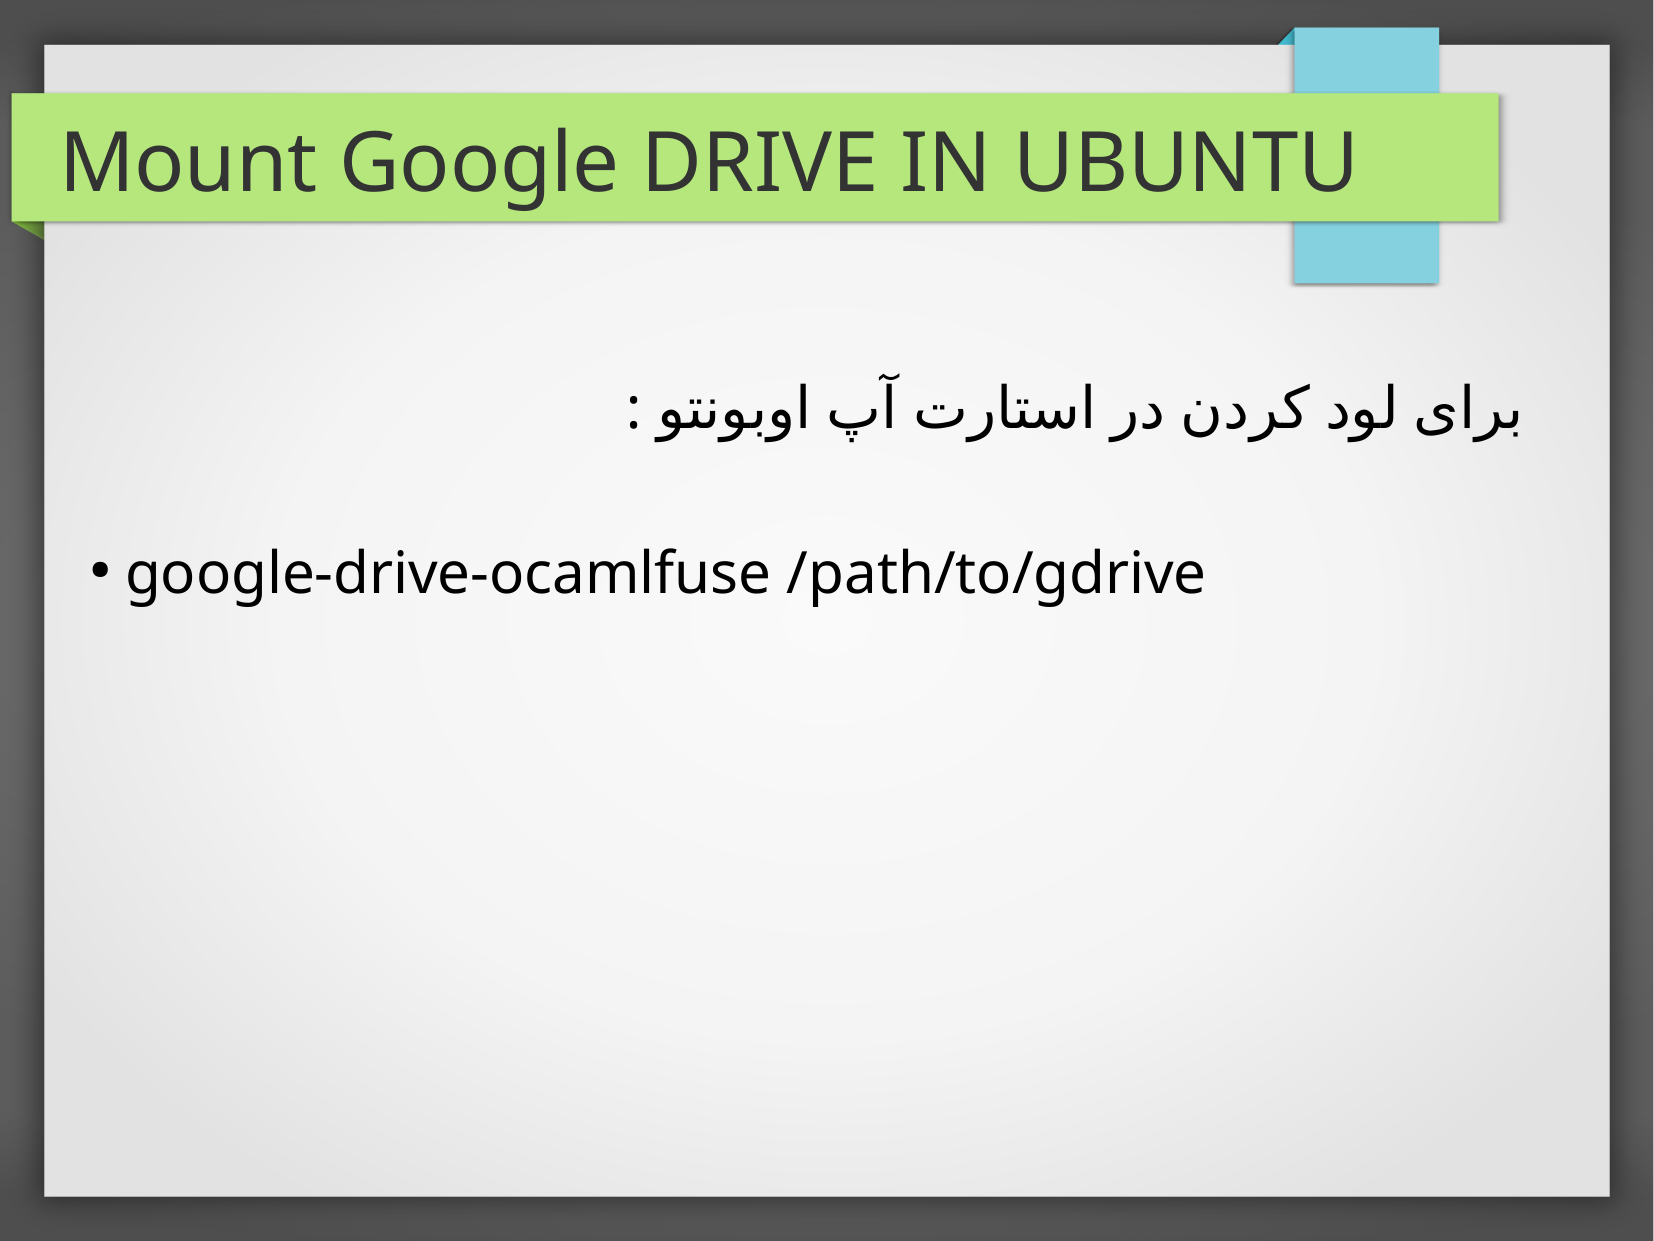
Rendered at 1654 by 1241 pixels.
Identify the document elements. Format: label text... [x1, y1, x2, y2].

title Mount Google DRIVE IN UBUNTU [59, 55, 1548, 263]
text_box برای لود کردن در استارت آپ اوبونتو : google-drive-ocamlfuse /path/to/gdrive [75, 368, 1576, 914]
picture [0, 0, 1654, 1241]
